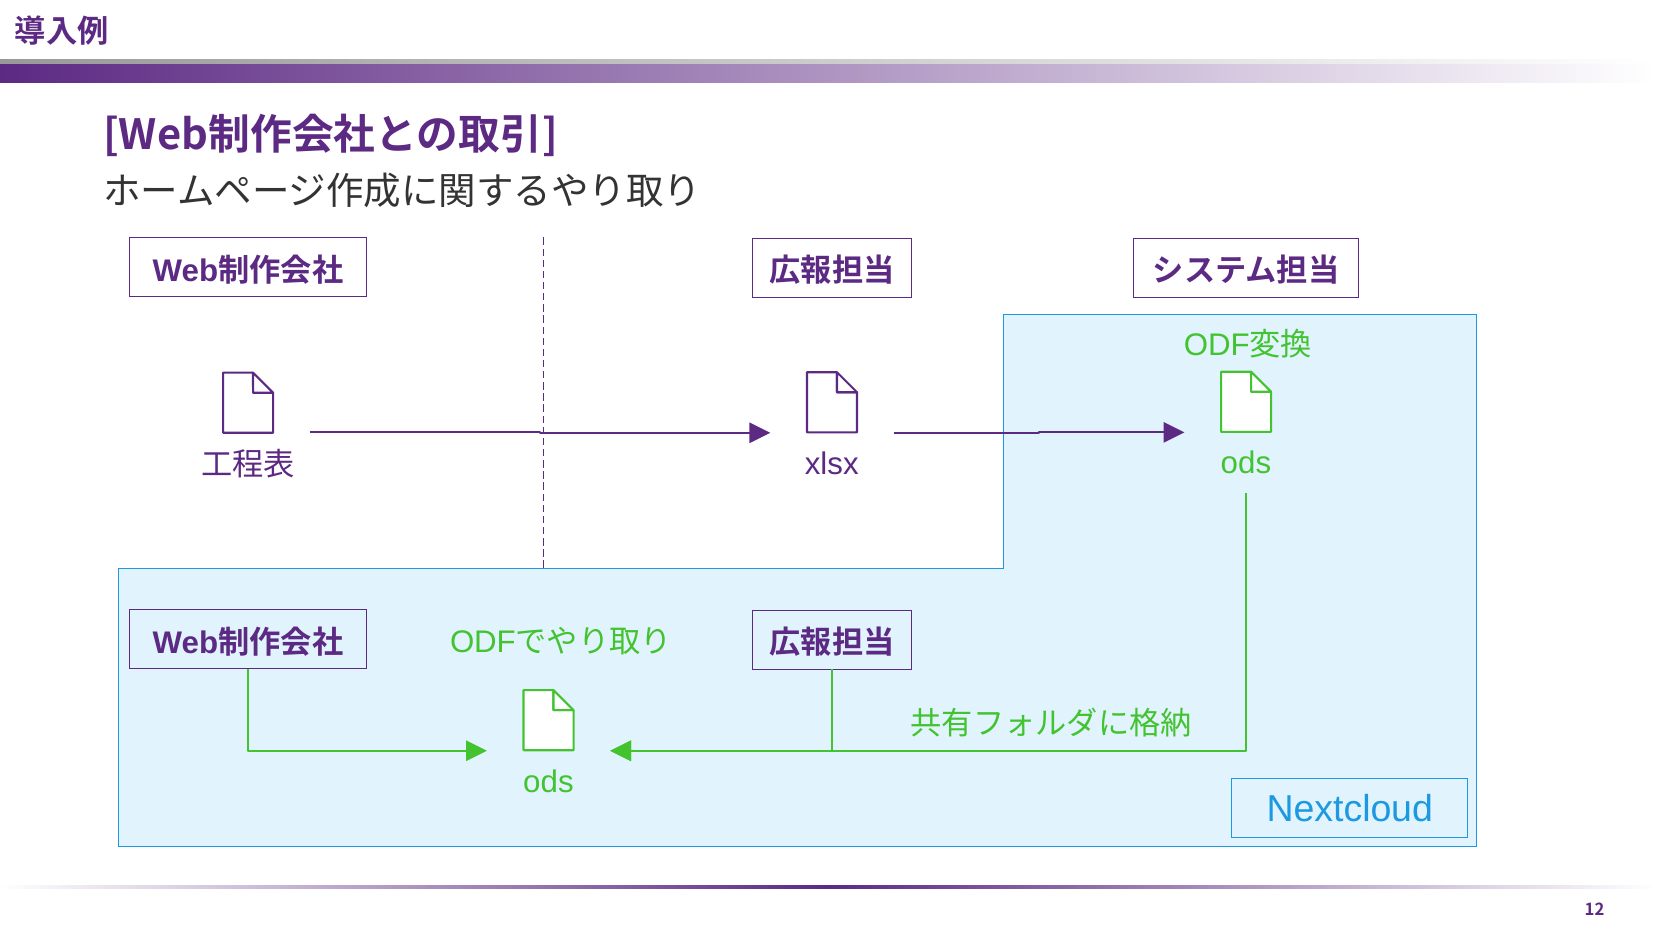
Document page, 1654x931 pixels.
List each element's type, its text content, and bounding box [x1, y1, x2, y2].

text_box Nextcloud [1231, 778, 1468, 838]
text_box 広報担当 [752, 238, 912, 298]
text_box システム担当 [1133, 238, 1359, 298]
text_box 工程表 [186, 431, 310, 492]
text_box xlsx [770, 433, 894, 494]
text_box [0, 885, 1654, 889]
text_box [118, 314, 1477, 847]
text_box ODFでやり取り [383, 608, 739, 669]
text_box Web制作会社 [129, 609, 367, 669]
text_box [223, 372, 274, 431]
text_box <番号> [1535, 888, 1654, 928]
text_box ODF変換 [1137, 312, 1359, 373]
text_box [Web制作会社との取引] ホームページ作成に関するやり取り [88, 93, 1565, 224]
text_box [0, 59, 1654, 83]
text_box ods [486, 751, 611, 812]
text_box Web制作会社 [129, 237, 367, 297]
text_box 広報担当 [752, 610, 912, 670]
text_box [806, 372, 858, 433]
text_box ods [1184, 432, 1308, 493]
text_box 共有フォルダに格納 [874, 690, 1229, 751]
text_box 導入例 [0, 0, 1376, 59]
